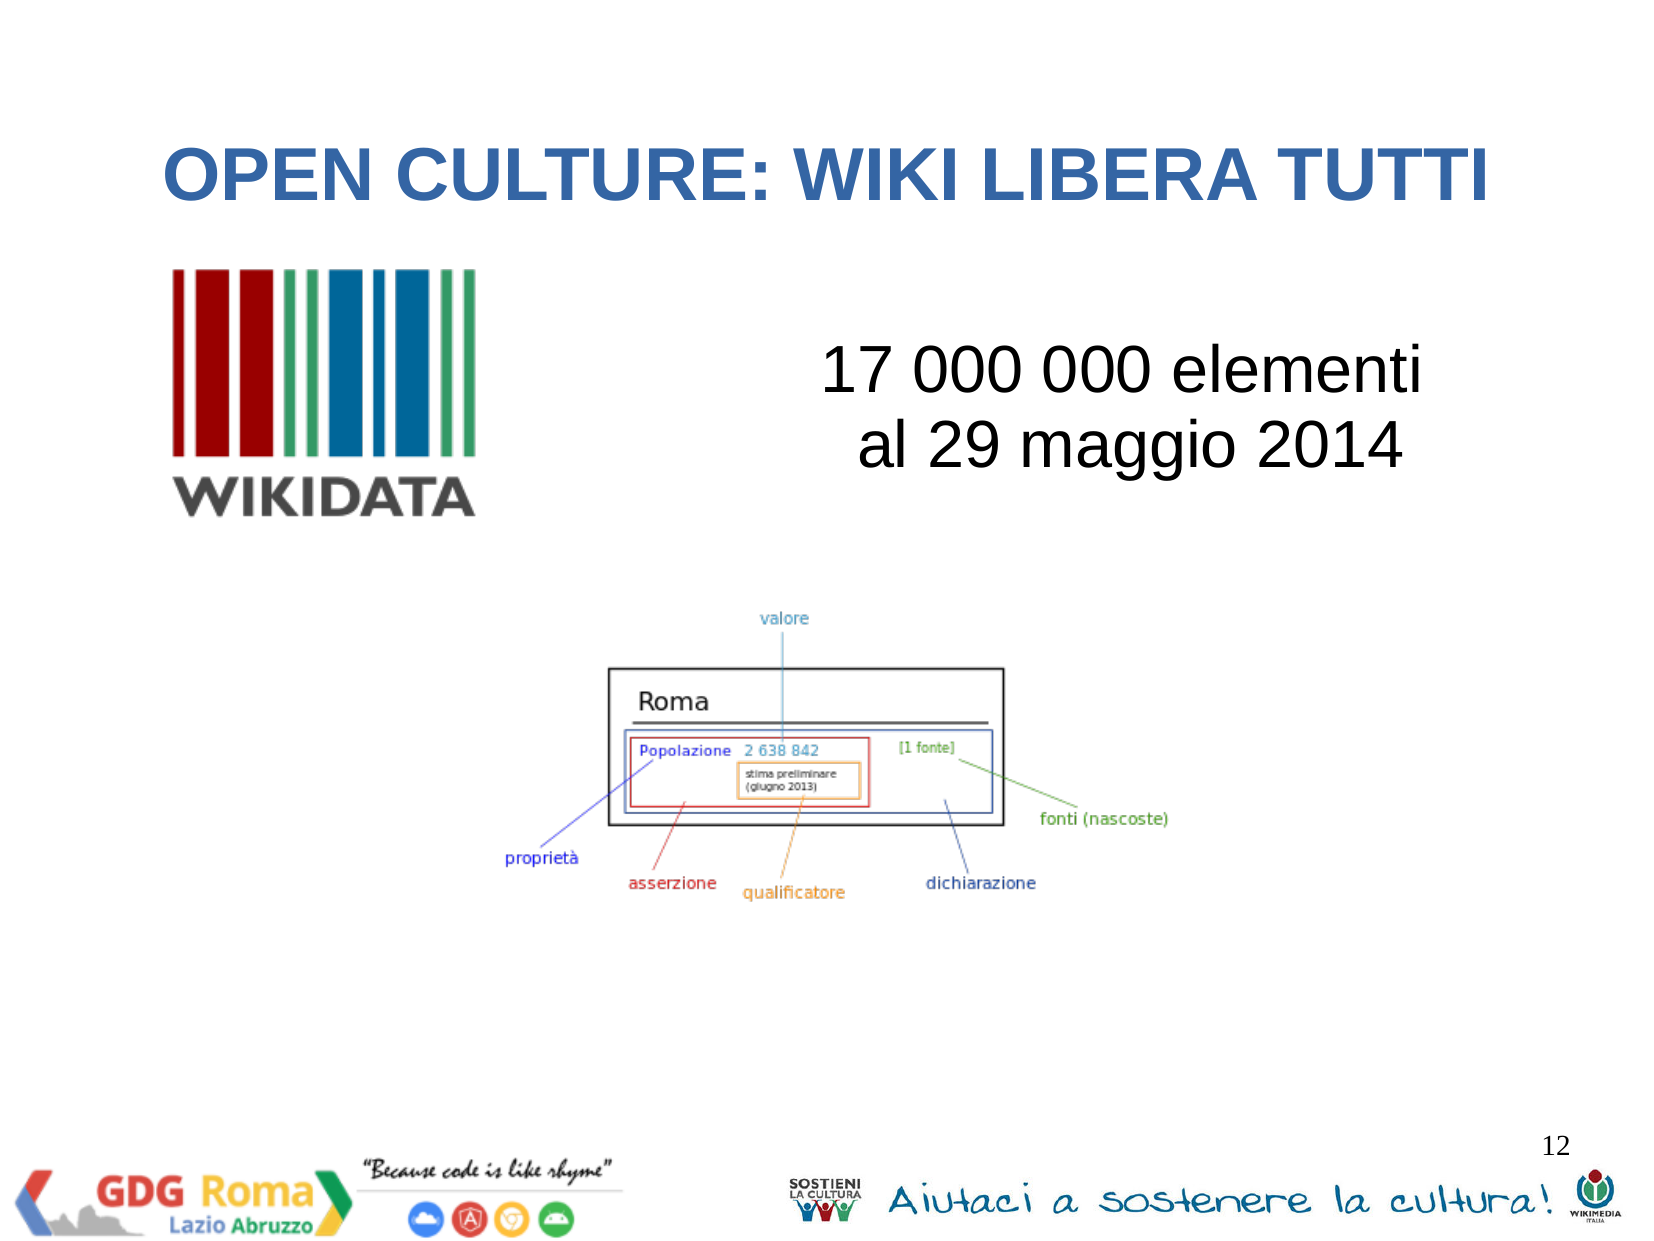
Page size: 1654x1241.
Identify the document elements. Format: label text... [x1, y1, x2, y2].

picture [11, 1155, 626, 1241]
picture [483, 590, 1172, 919]
subtitle [94, 614, 1607, 1123]
picture [129, 254, 521, 532]
text_box 17 000 000 elementi al 29 maggio 2014 [614, 324, 1648, 579]
picture [772, 1163, 1648, 1233]
title OPEN CULTURE: WIKI LIBERA TUTTI [11, 17, 1642, 249]
